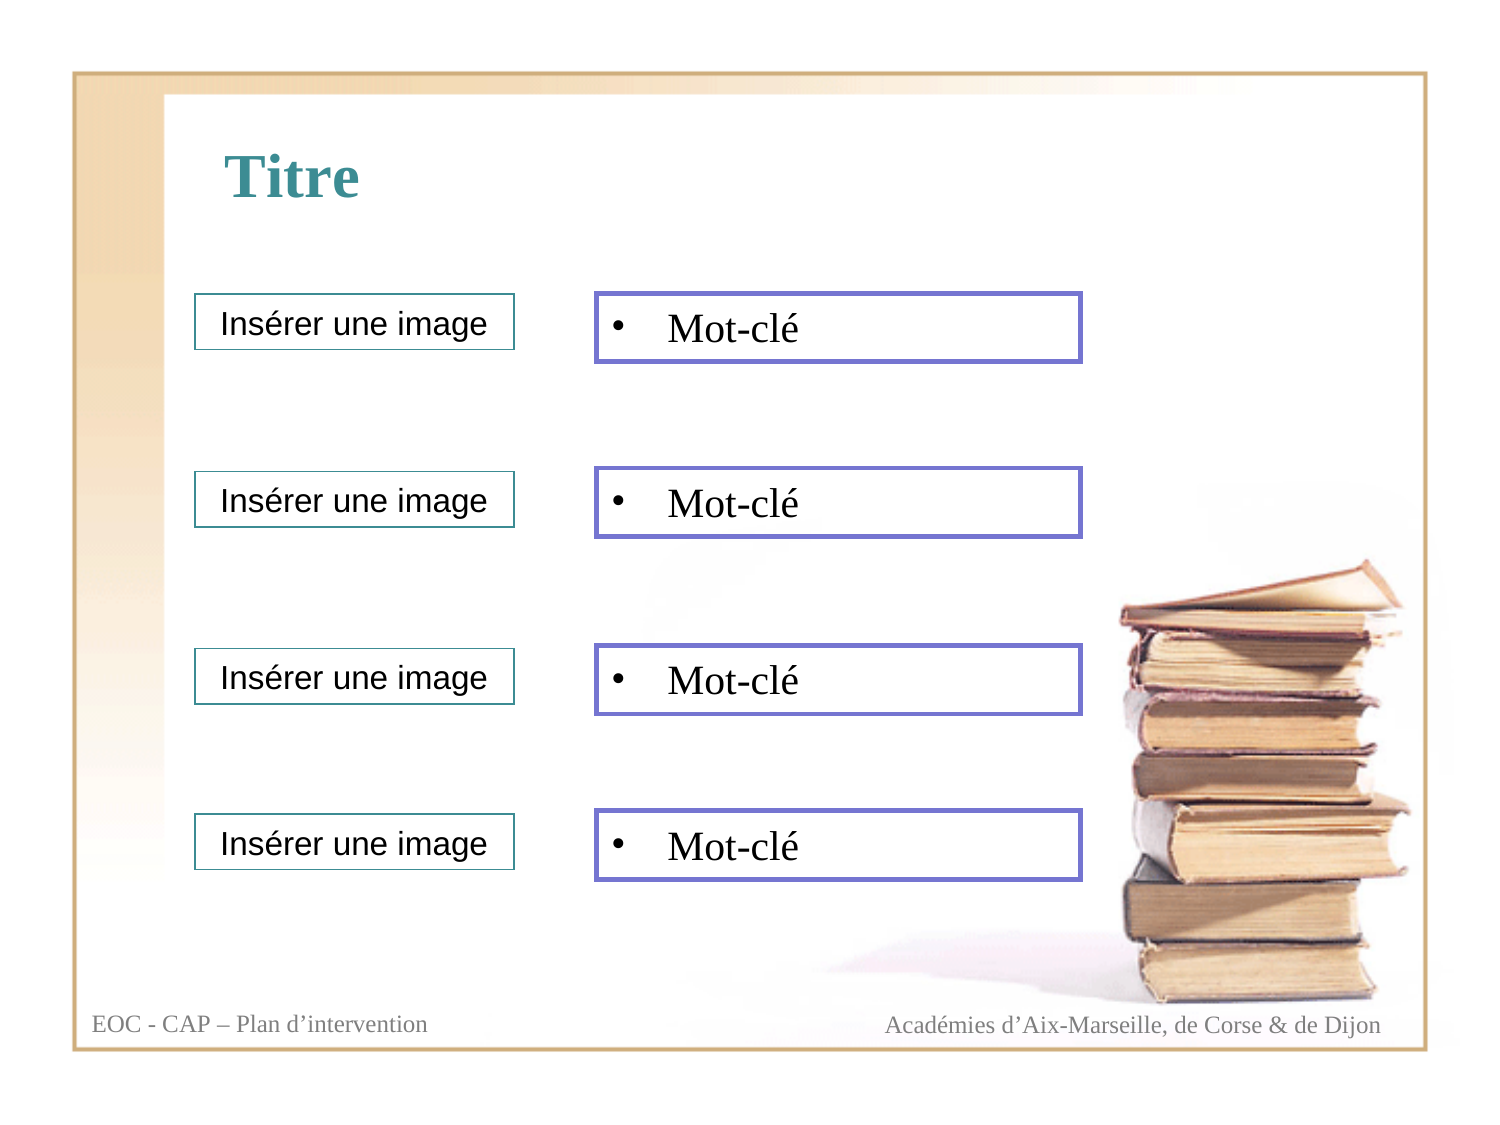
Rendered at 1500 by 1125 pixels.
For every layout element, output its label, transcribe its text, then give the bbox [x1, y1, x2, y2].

title Titre [209, 112, 1373, 233]
text_box Académies d’Aix-Marseille, de Corse & de Dijon [501, 1000, 1397, 1071]
text_box Mot-clé [596, 293, 1081, 362]
text_box Insérer une image [194, 471, 514, 527]
text_box Mot-clé [596, 810, 1081, 880]
text_box EOC - CAP – Plan d’intervention [76, 999, 676, 1070]
text_box Insérer une image [194, 648, 514, 705]
picture [0, 0, 1500, 1125]
text_box Insérer une image [194, 814, 514, 870]
text_box Mot-clé [596, 645, 1081, 714]
text_box Insérer une image [194, 294, 514, 350]
text_box Mot-clé [596, 467, 1081, 537]
